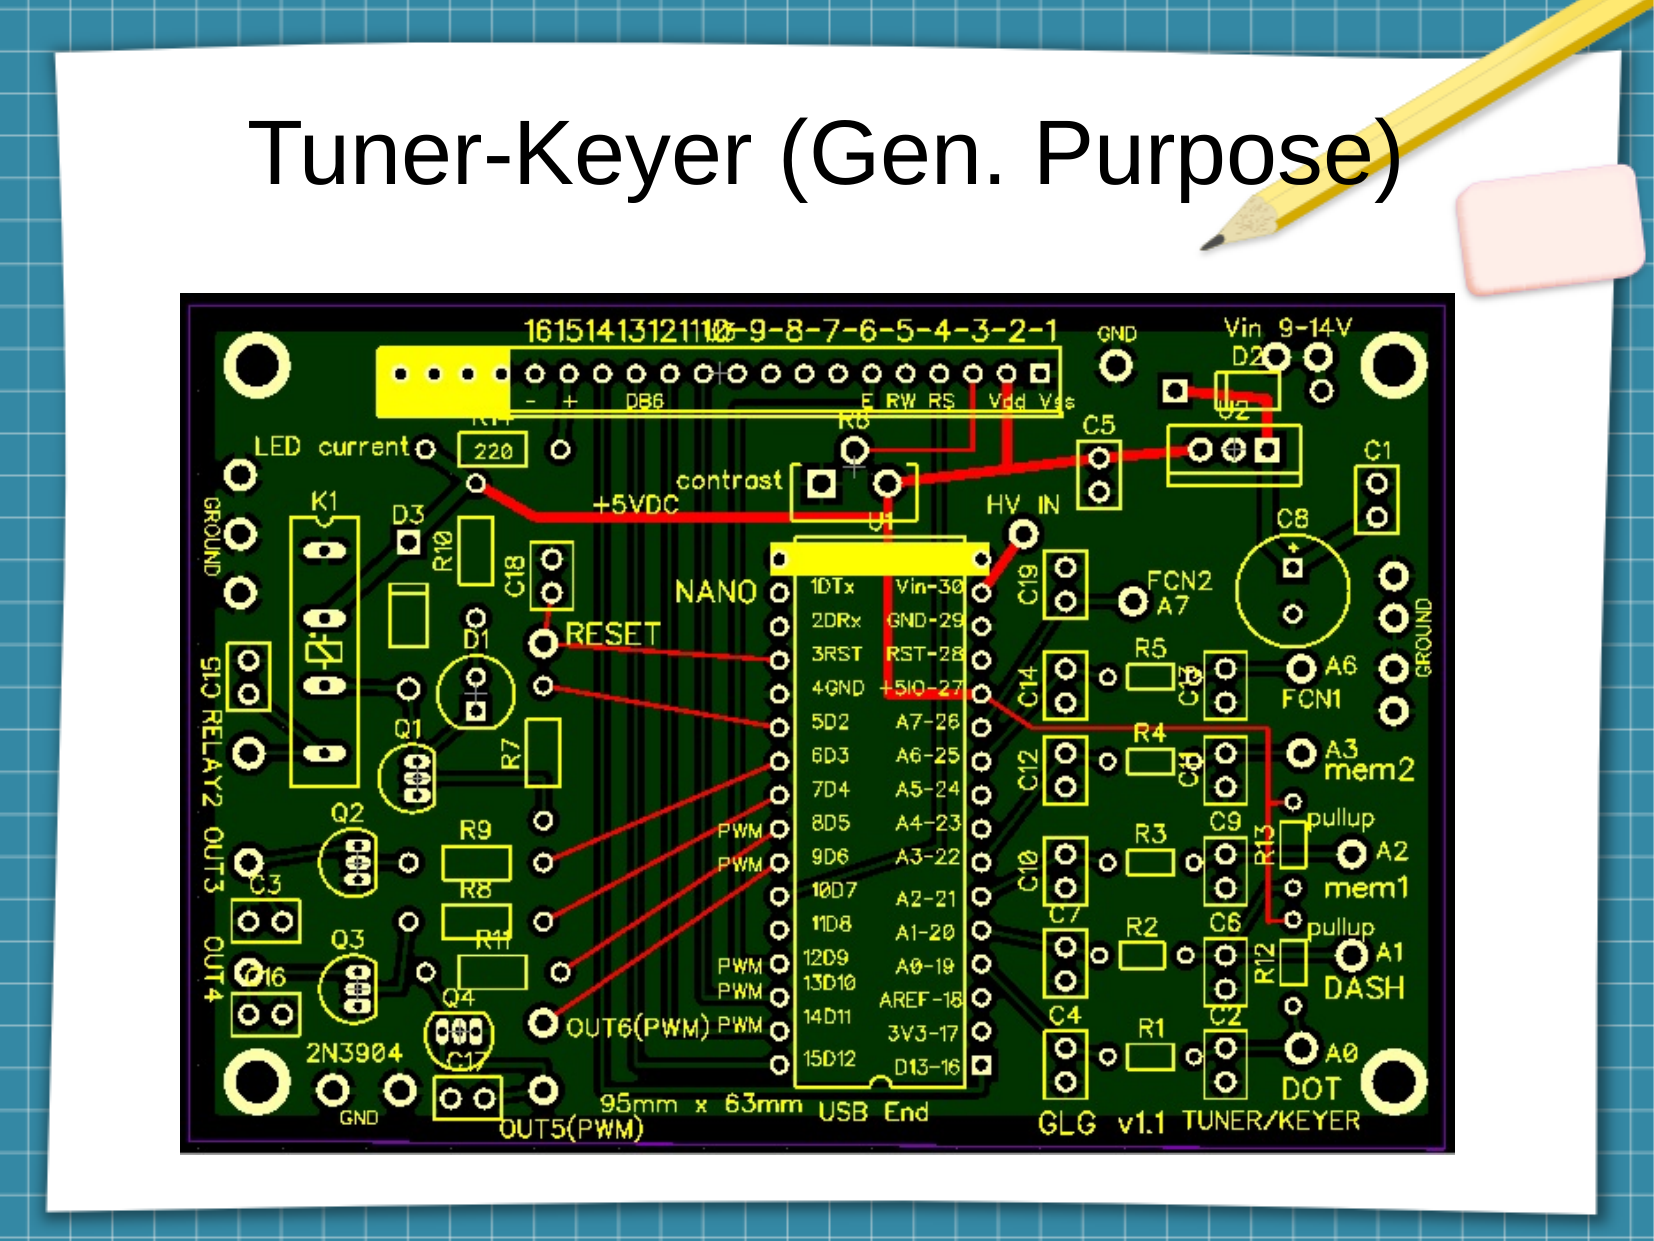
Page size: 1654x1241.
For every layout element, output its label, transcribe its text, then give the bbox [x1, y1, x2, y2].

title Tuner-Keyer (Gen. Purpose) [82, 49, 1571, 257]
picture [0, 0, 1654, 1241]
